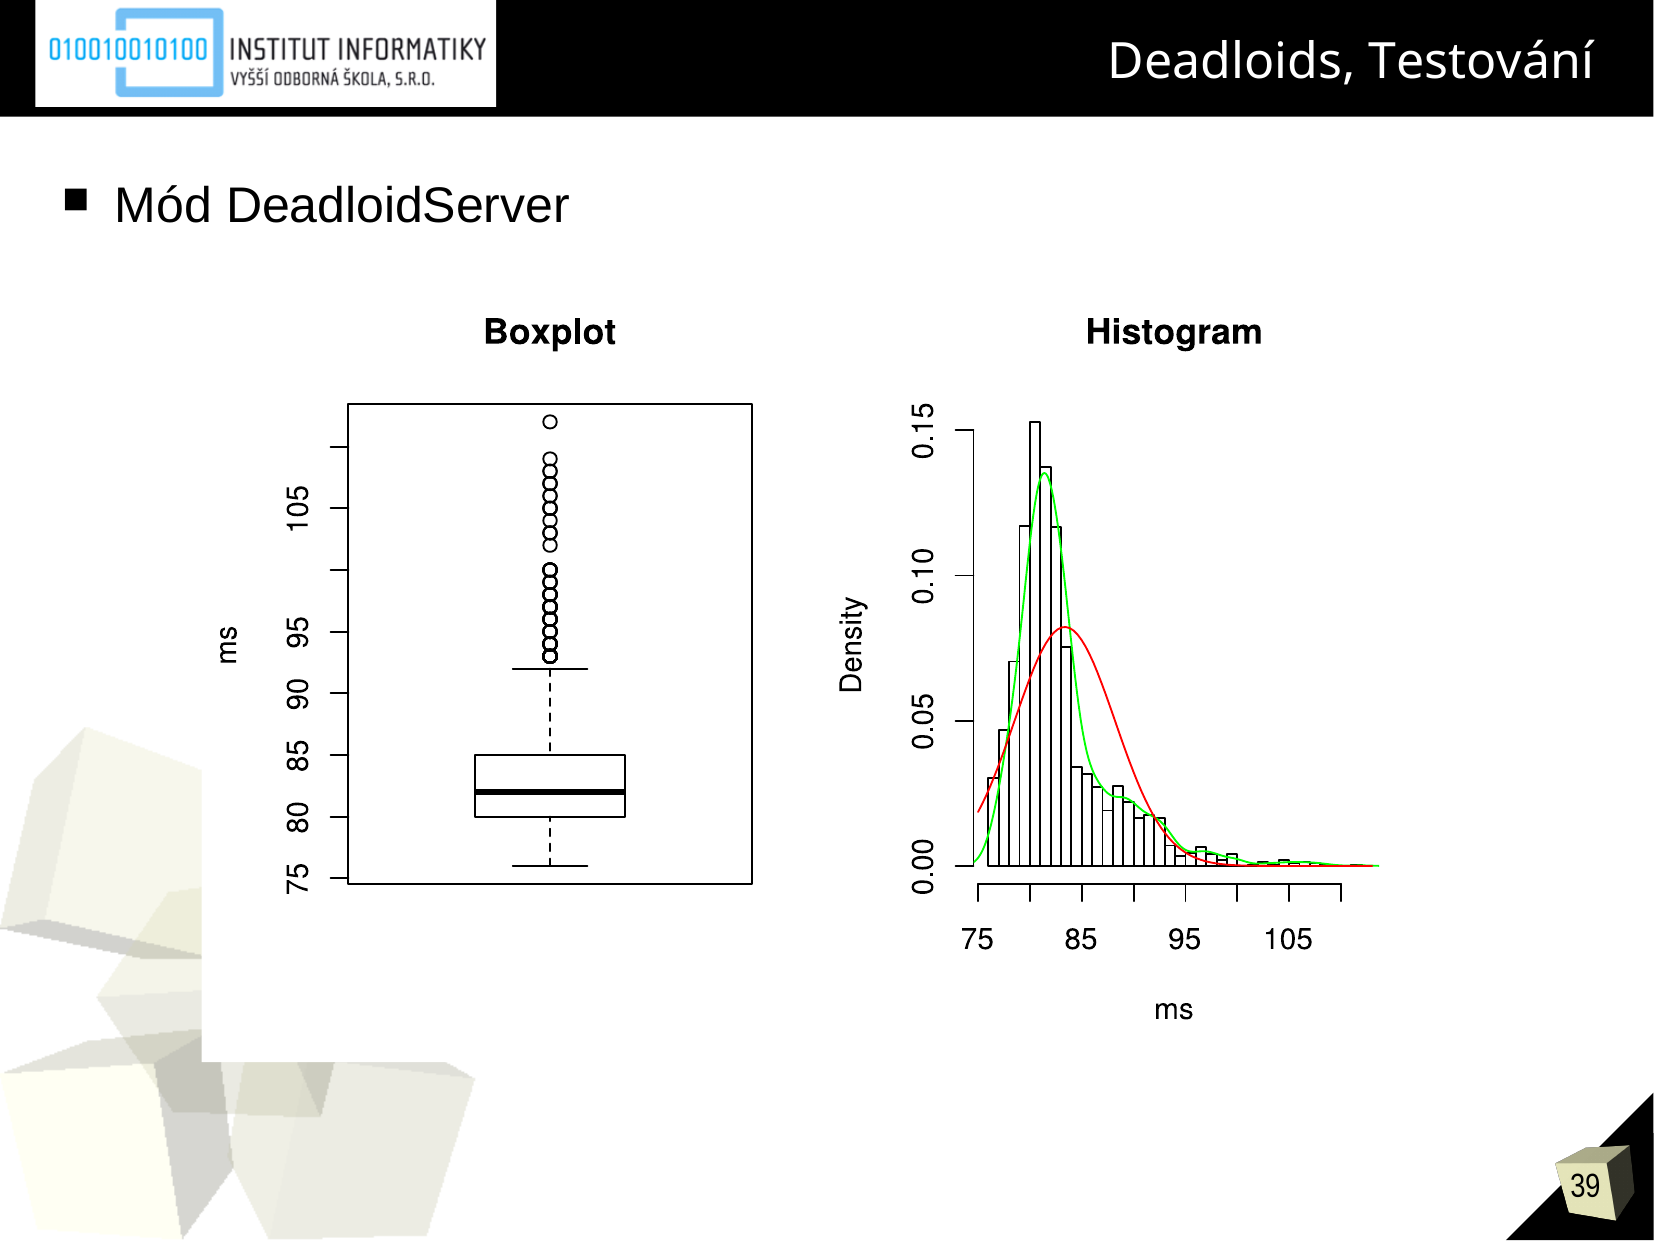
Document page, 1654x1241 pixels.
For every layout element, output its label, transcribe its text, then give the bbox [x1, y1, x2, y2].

list Mód DeadloidServer [44, 177, 1611, 1214]
picture [200, 259, 1453, 1063]
title Deadloids, Testování [118, 0, 1595, 119]
picture [0, 726, 477, 1241]
